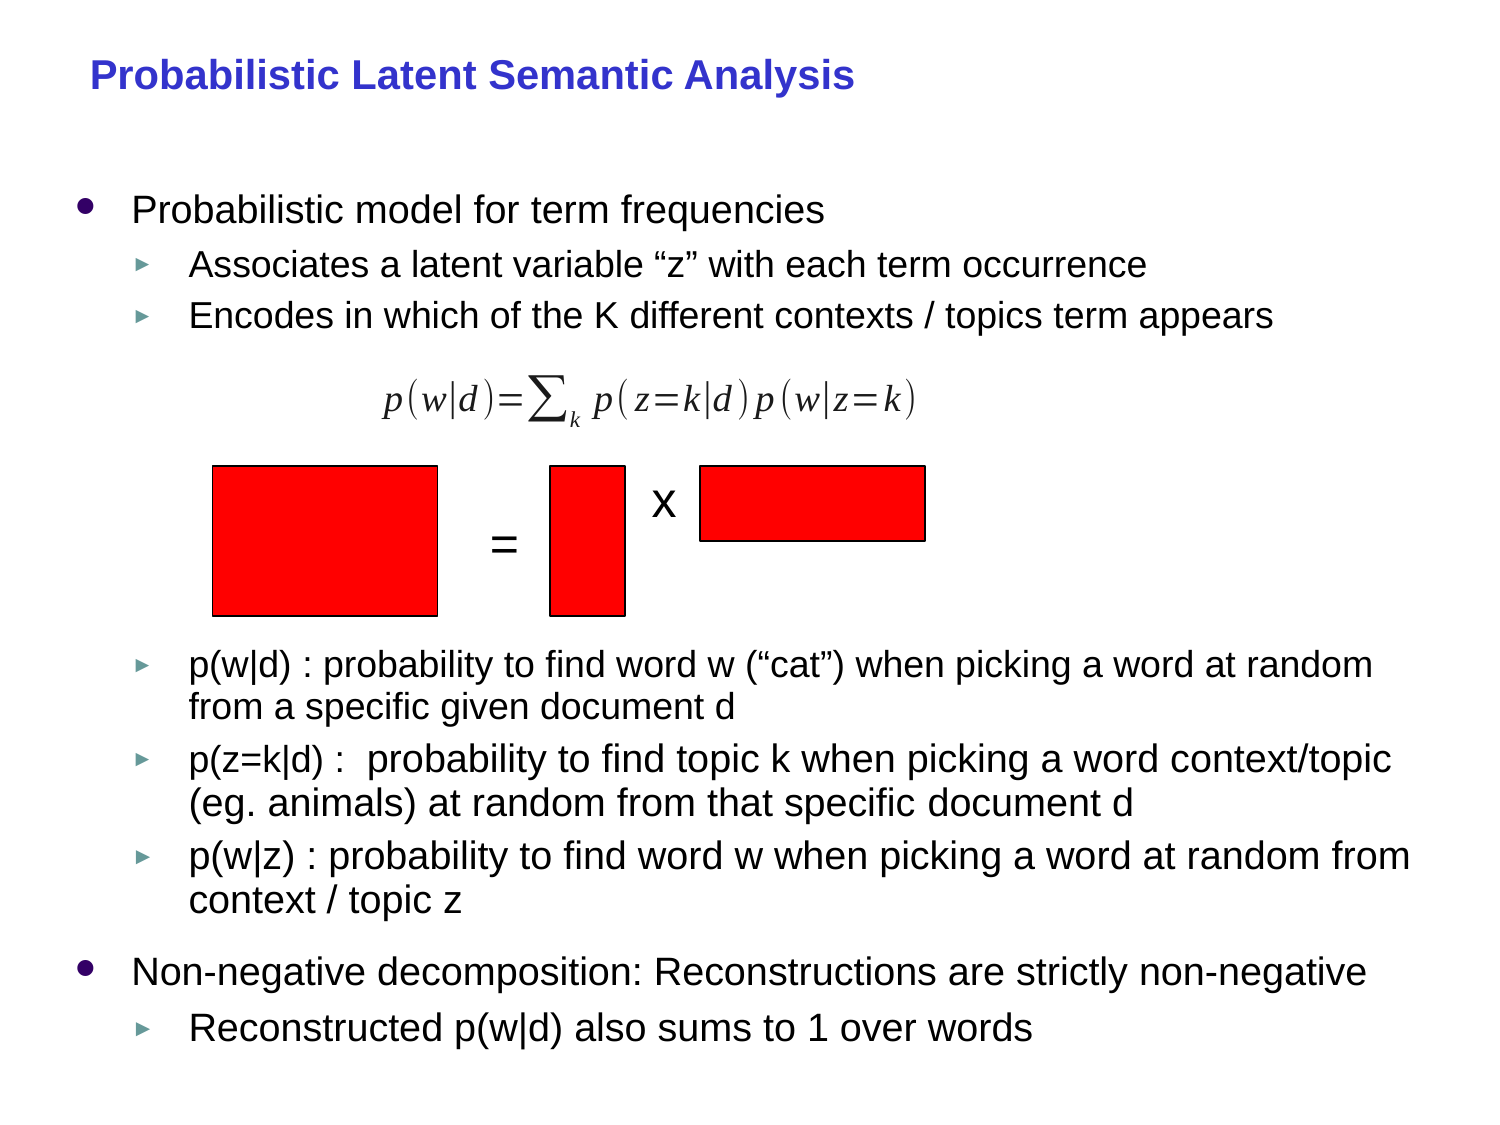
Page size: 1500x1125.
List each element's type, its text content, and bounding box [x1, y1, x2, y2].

text_box [212, 466, 438, 617]
chart [372, 373, 924, 433]
text_box [700, 466, 926, 542]
text_box = [475, 503, 551, 579]
list Probabilistic model for term frequencies Associates a latent variable “z” with each term occurrence Encodes in which of the K different contexts / topics term appears p(w|d) : probability to find word w (“cat”) when picking a word at random from a specific given document d p(z=k|d) : probability to find topic k when picking a word context/topic (eg. animals) at random from that specific document d p(w|z) : probability to find word w when picking a word at random from context / topic z Non-negative decomposition: Reconstructions are strictly non-negative Reconstructed p(w|d) also sums to 1 over words [75, 187, 1425, 1088]
text_box [550, 466, 626, 617]
text_box x [636, 460, 712, 536]
title Probabilistic Latent Semantic Analysis [75, 37, 1426, 113]
